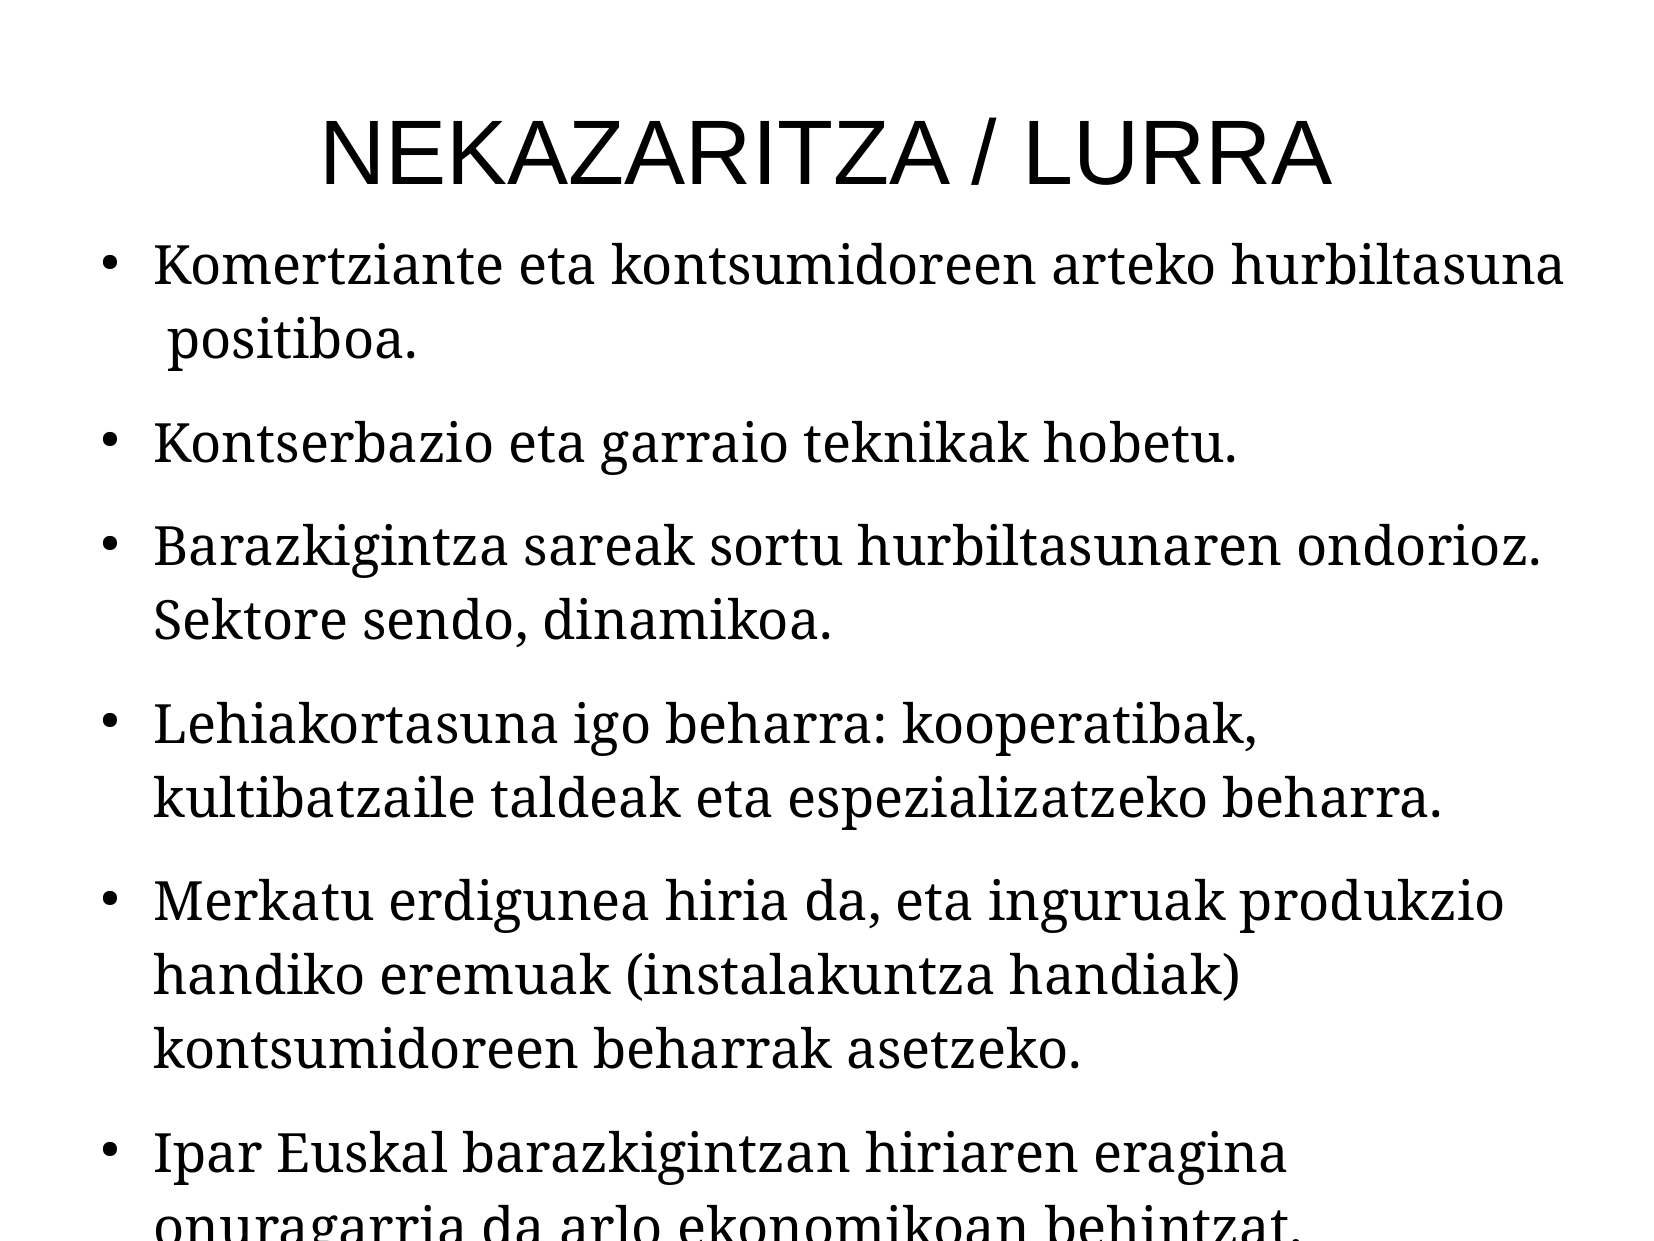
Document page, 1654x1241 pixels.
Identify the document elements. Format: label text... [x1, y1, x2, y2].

title NEKAZARITZA / LURRA [82, 49, 1571, 226]
list Komertziante eta kontsumidoreen arteko hurbiltasuna positiboa. Kontserbazio eta garraio teknikak hobetu. Barazkigintza sareak sortu hurbiltasunaren ondorioz. Sektore sendo, dinamikoa. Lehiakortasuna igo beharra: kooperatibak, kultibatzaile taldeak eta espezializatzeko beharra. Merkatu erdigunea hiria da, eta inguruak produkzio handiko eremuak (instalakuntza handiak) kontsumidoreen beharrak asetzeko. Ipar Euskal barazkigintzan hiriaren eragina onuragarria da arlo ekonomikoan behintzat. [82, 226, 1571, 1170]
